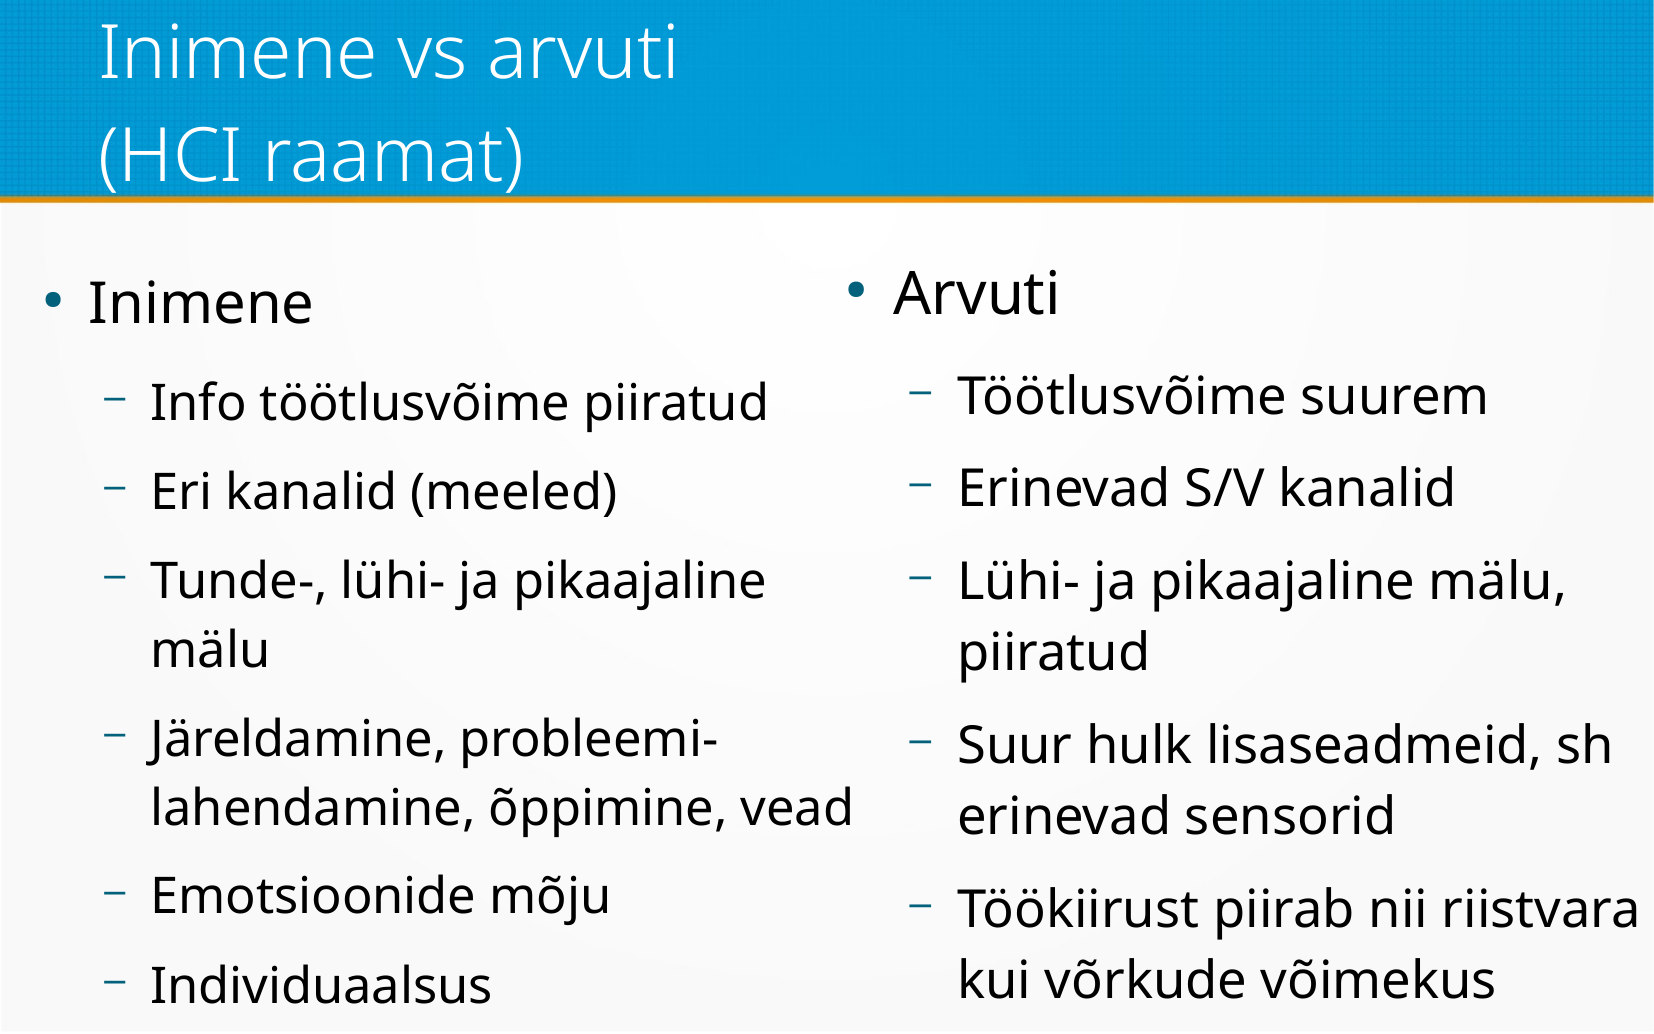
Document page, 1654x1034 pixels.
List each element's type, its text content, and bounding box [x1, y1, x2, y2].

title Inimene vs arvuti (HCI raamat) [98, 0, 1654, 204]
list Arvuti Töötlusvõime suurem Erinevad S/V kanalid Lühi- ja pikaajaline mälu, piiratud Suur hulk lisaseadmeid, sh erinevad sensorid Töökiirust piirab nii riistvara kui võrkude võimekus [829, 250, 1654, 1016]
list Inimene Info töötlusvõime piiratud Eri kanalid (meeled) Tunde-, lühi- ja pikaajaline mälu Järeldamine, probleemi- lahendamine, õppimine, vead Emotsioonide mõju Individuaalsus [27, 261, 888, 1027]
picture [0, 195, 1654, 1034]
